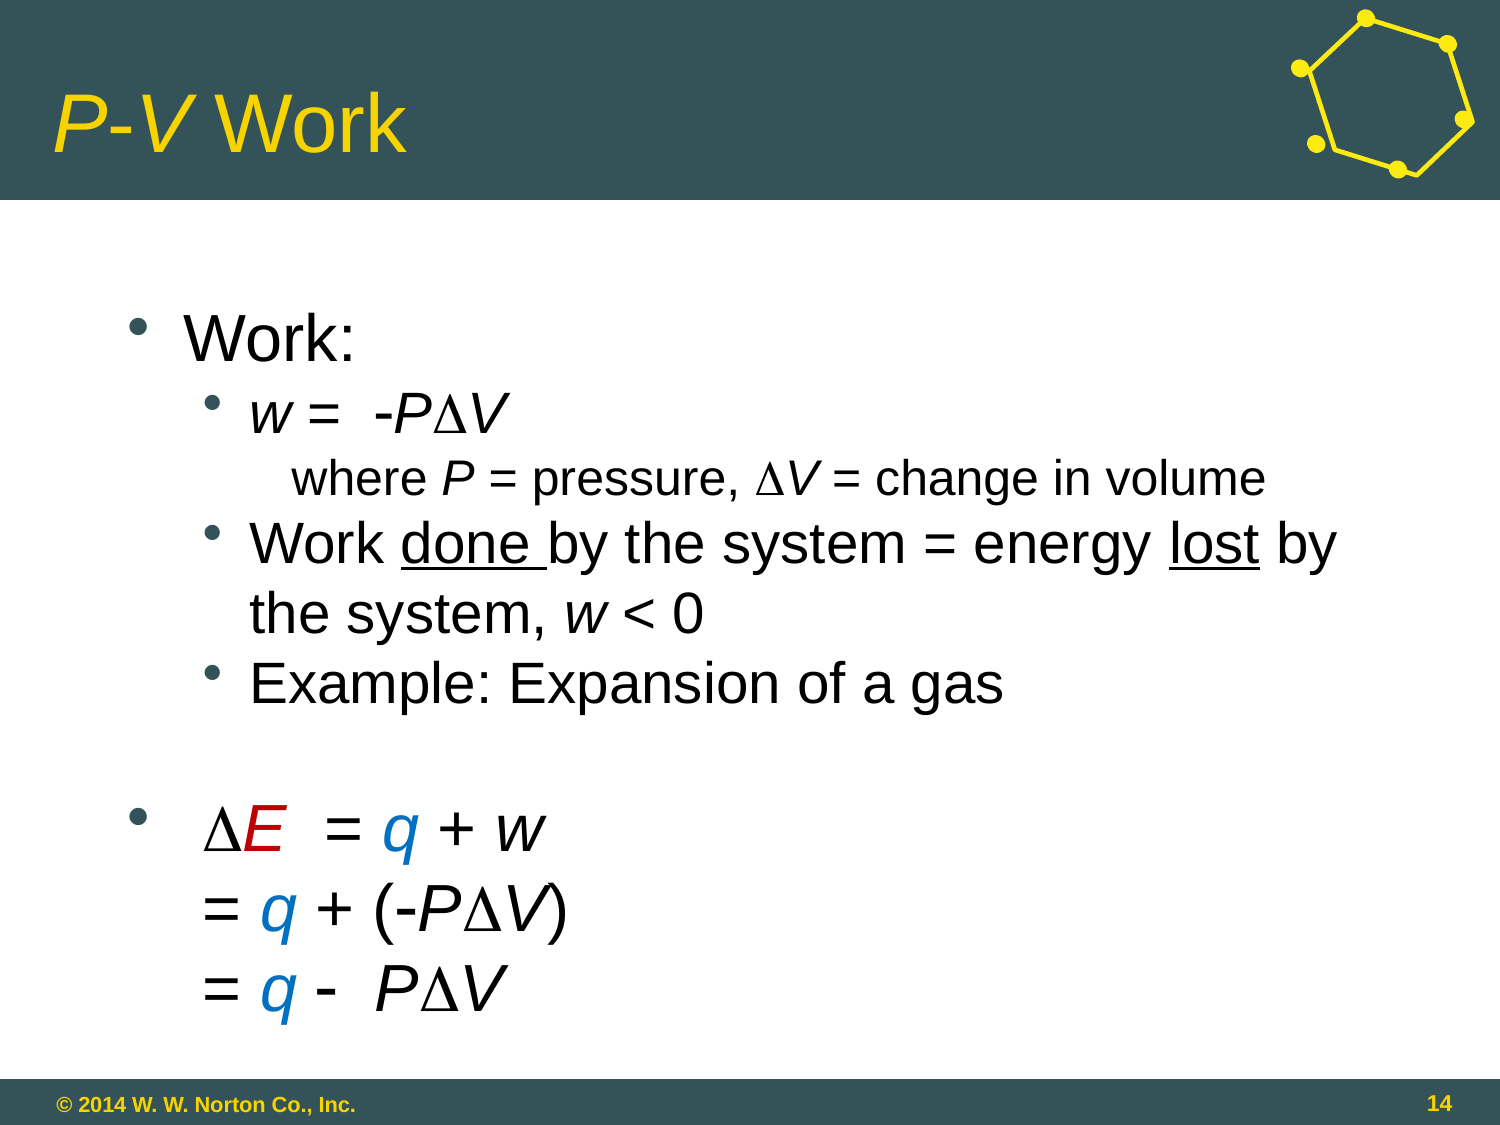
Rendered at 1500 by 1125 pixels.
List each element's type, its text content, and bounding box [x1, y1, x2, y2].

list Work: w = PV where P = pressure, V = change in volume Work done by the system = energy lost by the system, w < 0 Example: Expansion of a gas E = q + w = q + (PV) = q  PV [112, 287, 1388, 988]
title P-V Work [37, 24, 1313, 213]
slide_number <number> [1408, 1085, 1468, 1120]
